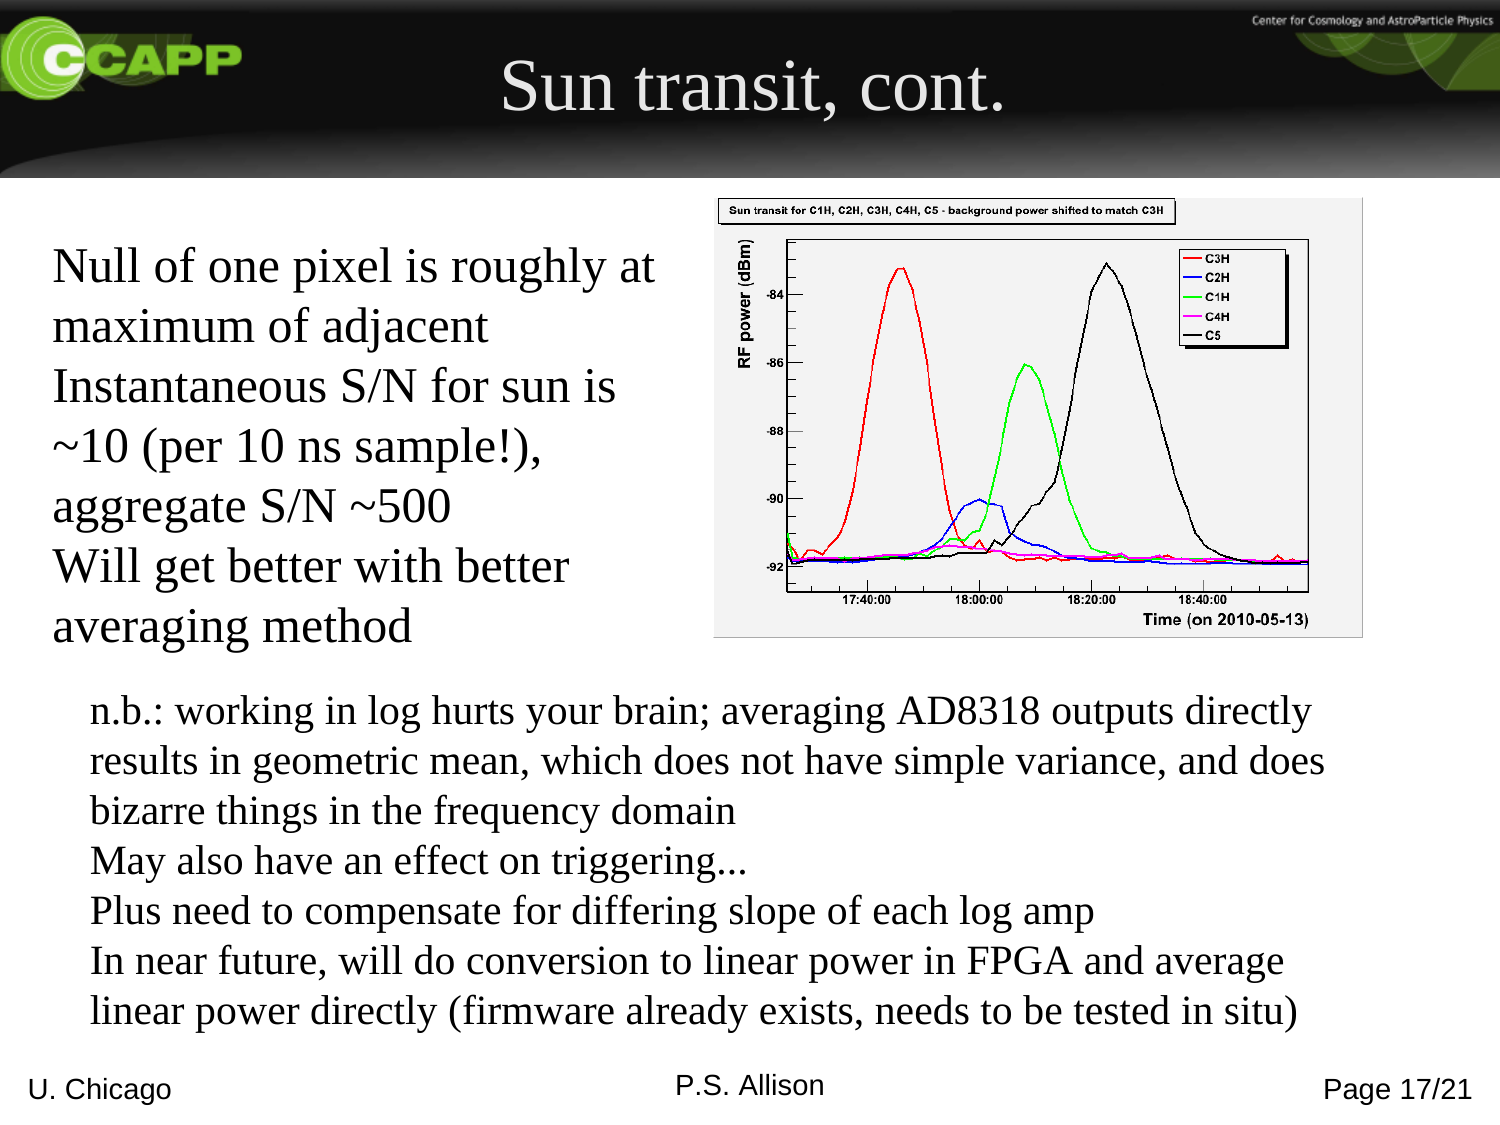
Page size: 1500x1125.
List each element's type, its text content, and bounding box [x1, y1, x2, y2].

picture [0, 0, 1500, 178]
text_box Null of one pixel is roughly at maximum of adjacent Instantaneous S/N for sun is ~10 (per 10 ns sample!), aggregate S/N ~500 Will get better with better averaging method [37, 224, 676, 660]
picture [712, 196, 1363, 638]
title Sun transit, cont. [266, 0, 1240, 139]
text_box n.b.: working in log hurts your brain; averaging AD8318 outputs directly results in geometric mean, which does not have simple variance, and does bizarre things in the frequency domain May also have an effect on triggering... Plus need to compensate for differing slope of each log amp In near future, will do conversion to linear power in FPGA and average linear power directly (firmware already exists, needs to be tested in situ) [75, 675, 1351, 1051]
